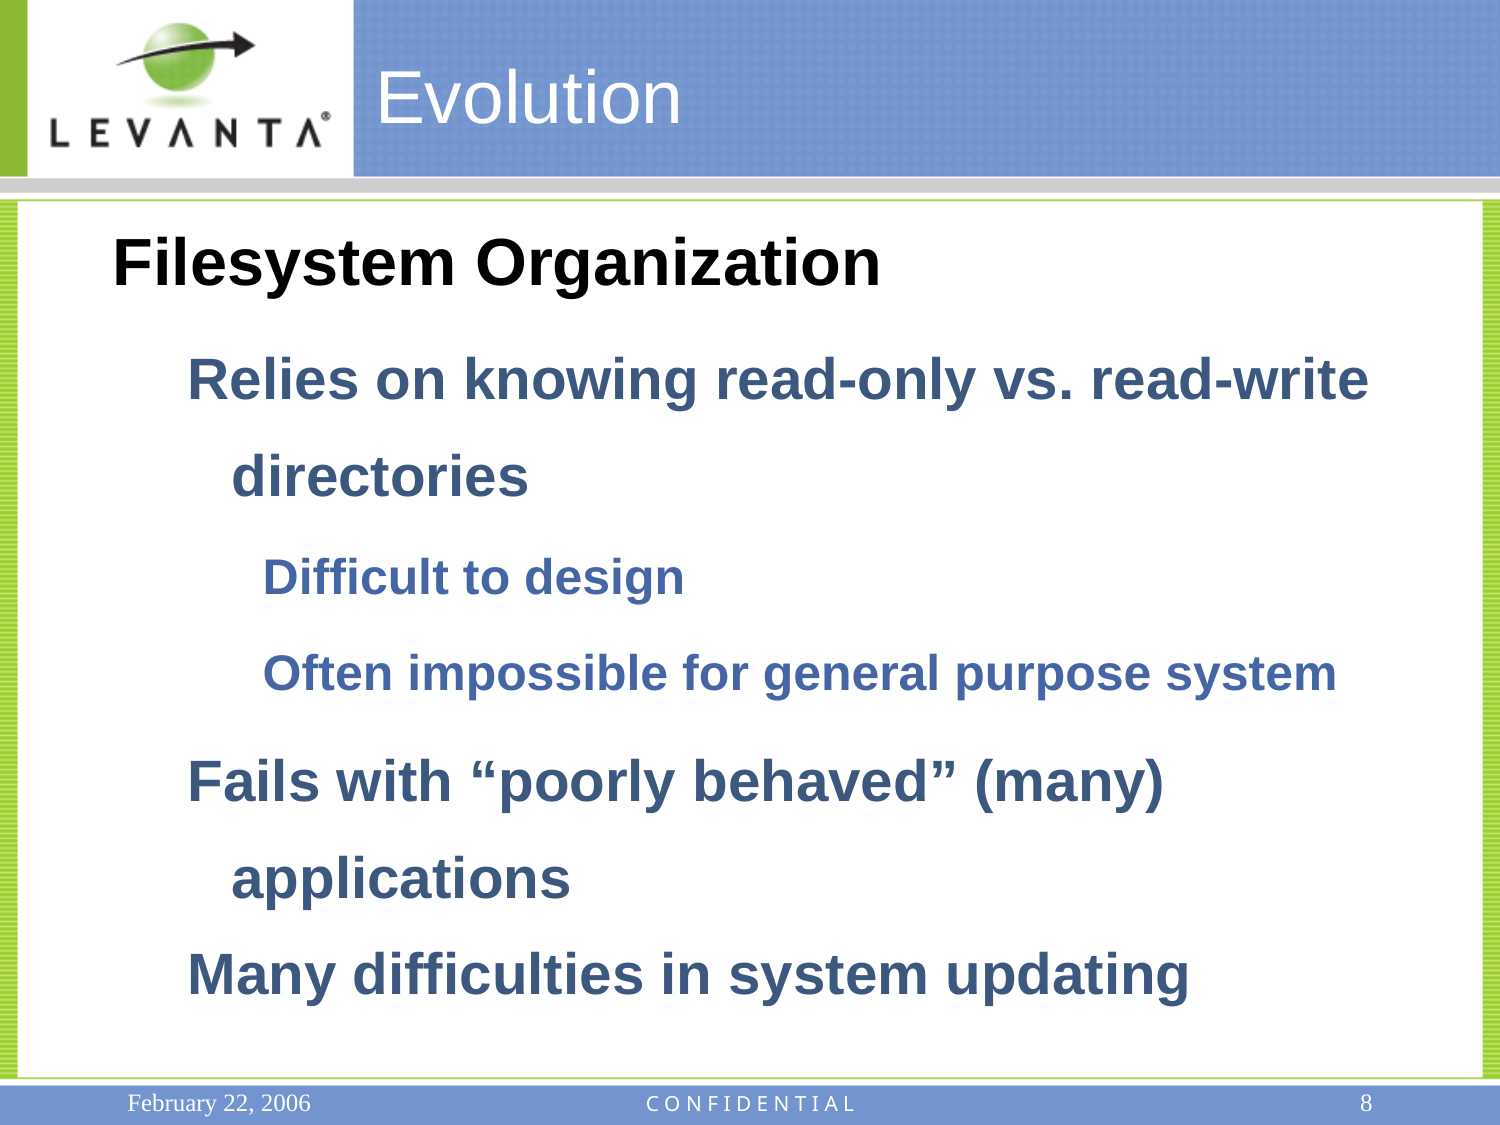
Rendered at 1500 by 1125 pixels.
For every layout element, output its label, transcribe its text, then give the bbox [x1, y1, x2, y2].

list Filesystem Organization Relies on knowing read-only vs. read-write directories Difficult to design Often impossible for general purpose system Fails with “poorly behaved” (many) applications Many difficulties in system updating [112, 187, 1388, 1064]
picture [0, 0, 1500, 1125]
title Evolution [374, 0, 1463, 175]
